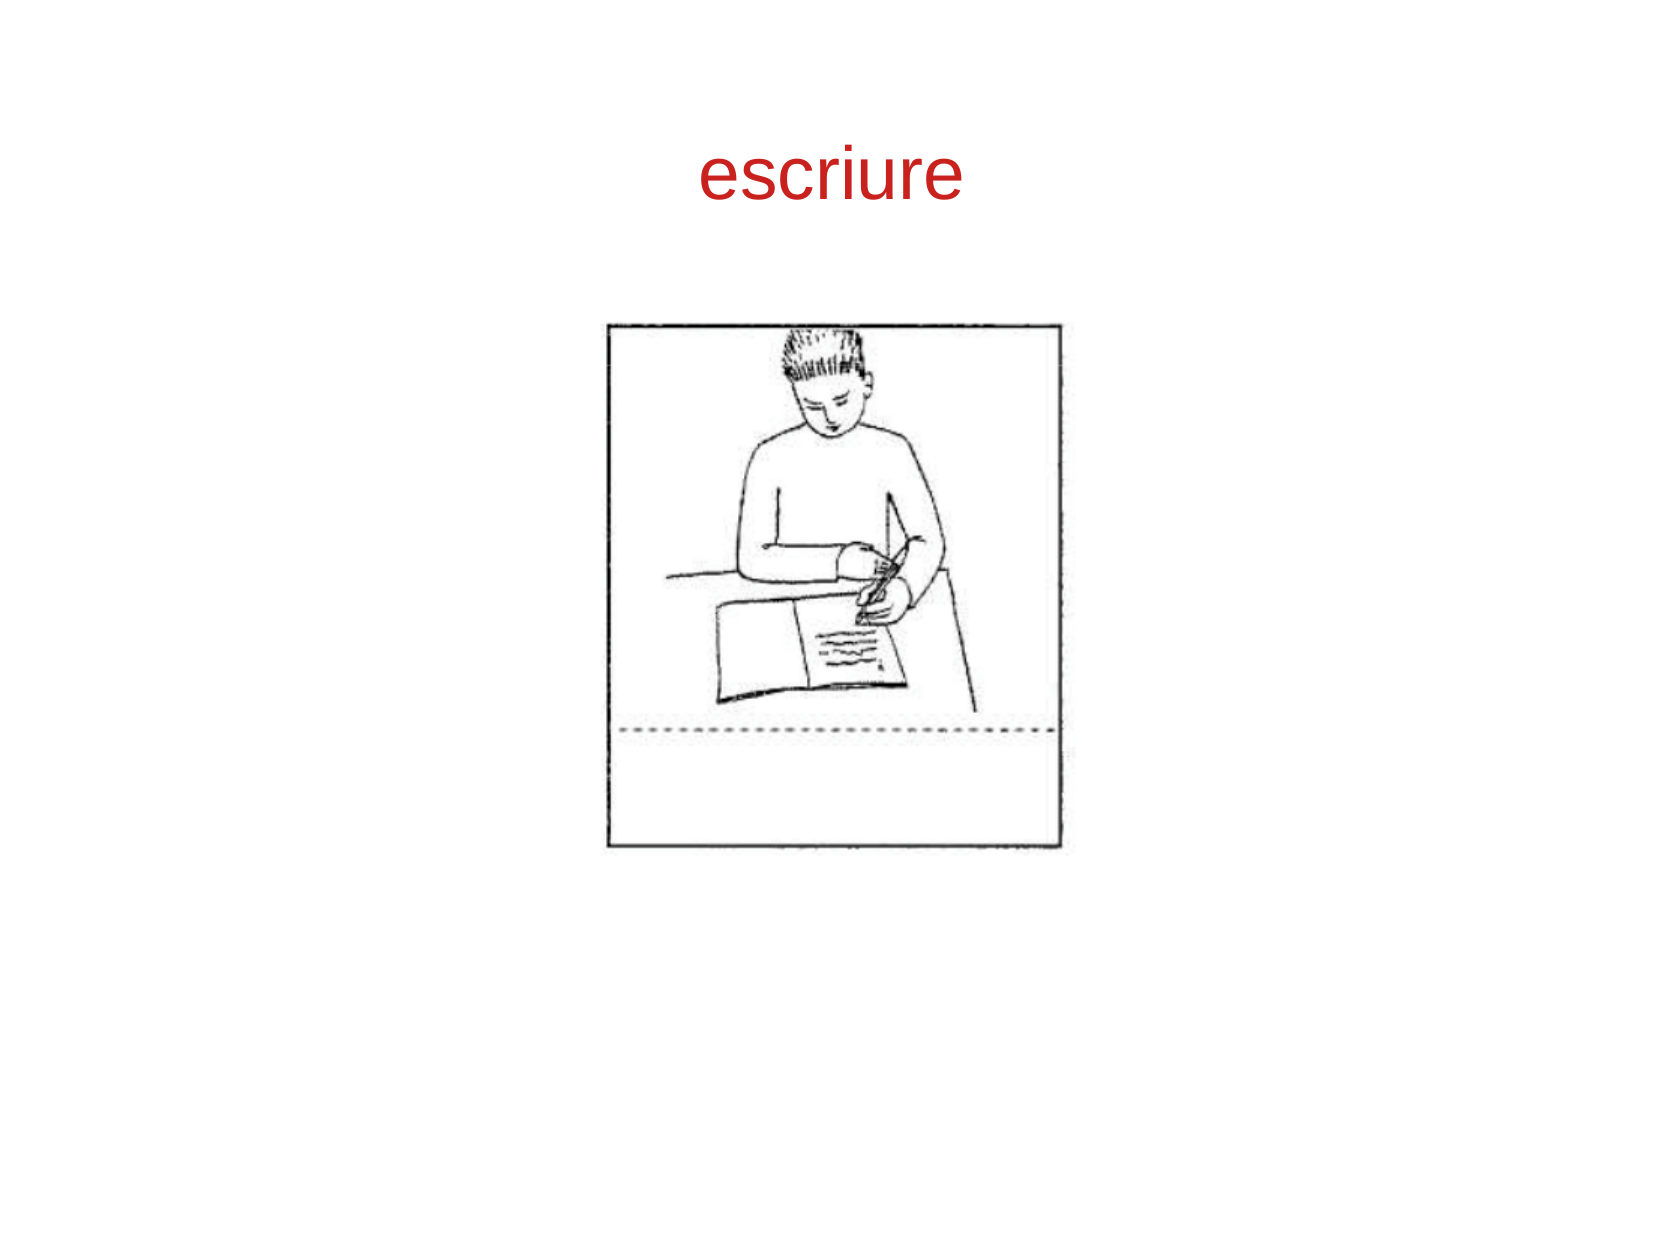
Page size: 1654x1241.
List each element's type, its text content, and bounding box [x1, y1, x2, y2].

picture [581, 291, 1094, 873]
text_box escriure [58, 106, 1606, 233]
